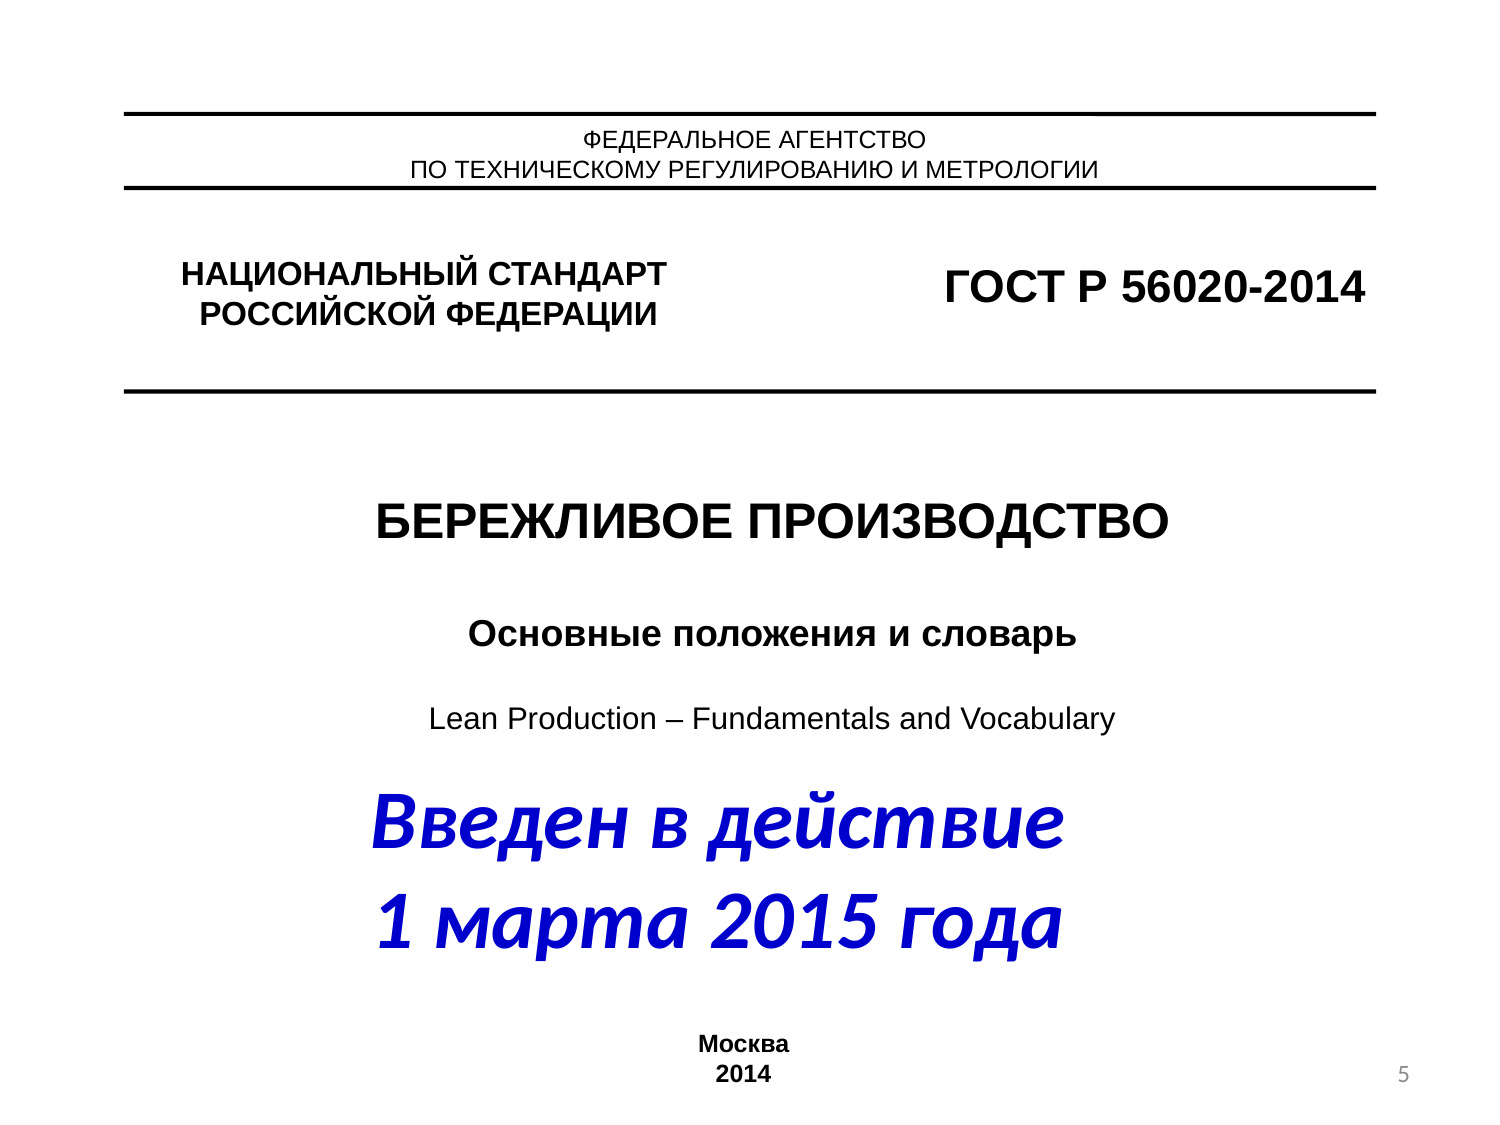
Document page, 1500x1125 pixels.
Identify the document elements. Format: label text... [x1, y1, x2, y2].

text_box <номер> [1074, 1042, 1425, 1103]
text_box Введен в действие 1 марта 2015 года [181, 757, 1255, 973]
text_box ГОСТ Р 56020-2014 [894, 249, 1381, 320]
text_box ФЕДЕРАЛЬНОЕ АГЕНТСТВО ПО ТЕХНИЧЕСКОМУ РЕГУЛИРОВАНИЮ И МЕТРОЛОГИИ [128, 115, 1381, 191]
text_box БЕРЕЖЛИВОЕ ПРОИЗВОДСТВО Основные положения и словарь Lean Production – Fundamentals and Vocabulary [248, 481, 1297, 699]
text_box НАЦИОНАЛЬНЫЙ СТАНДАРТ РОССИЙСКОЙ ФЕДЕРАЦИИ [152, 244, 705, 340]
text_box Москва 2014 [609, 1019, 878, 1095]
